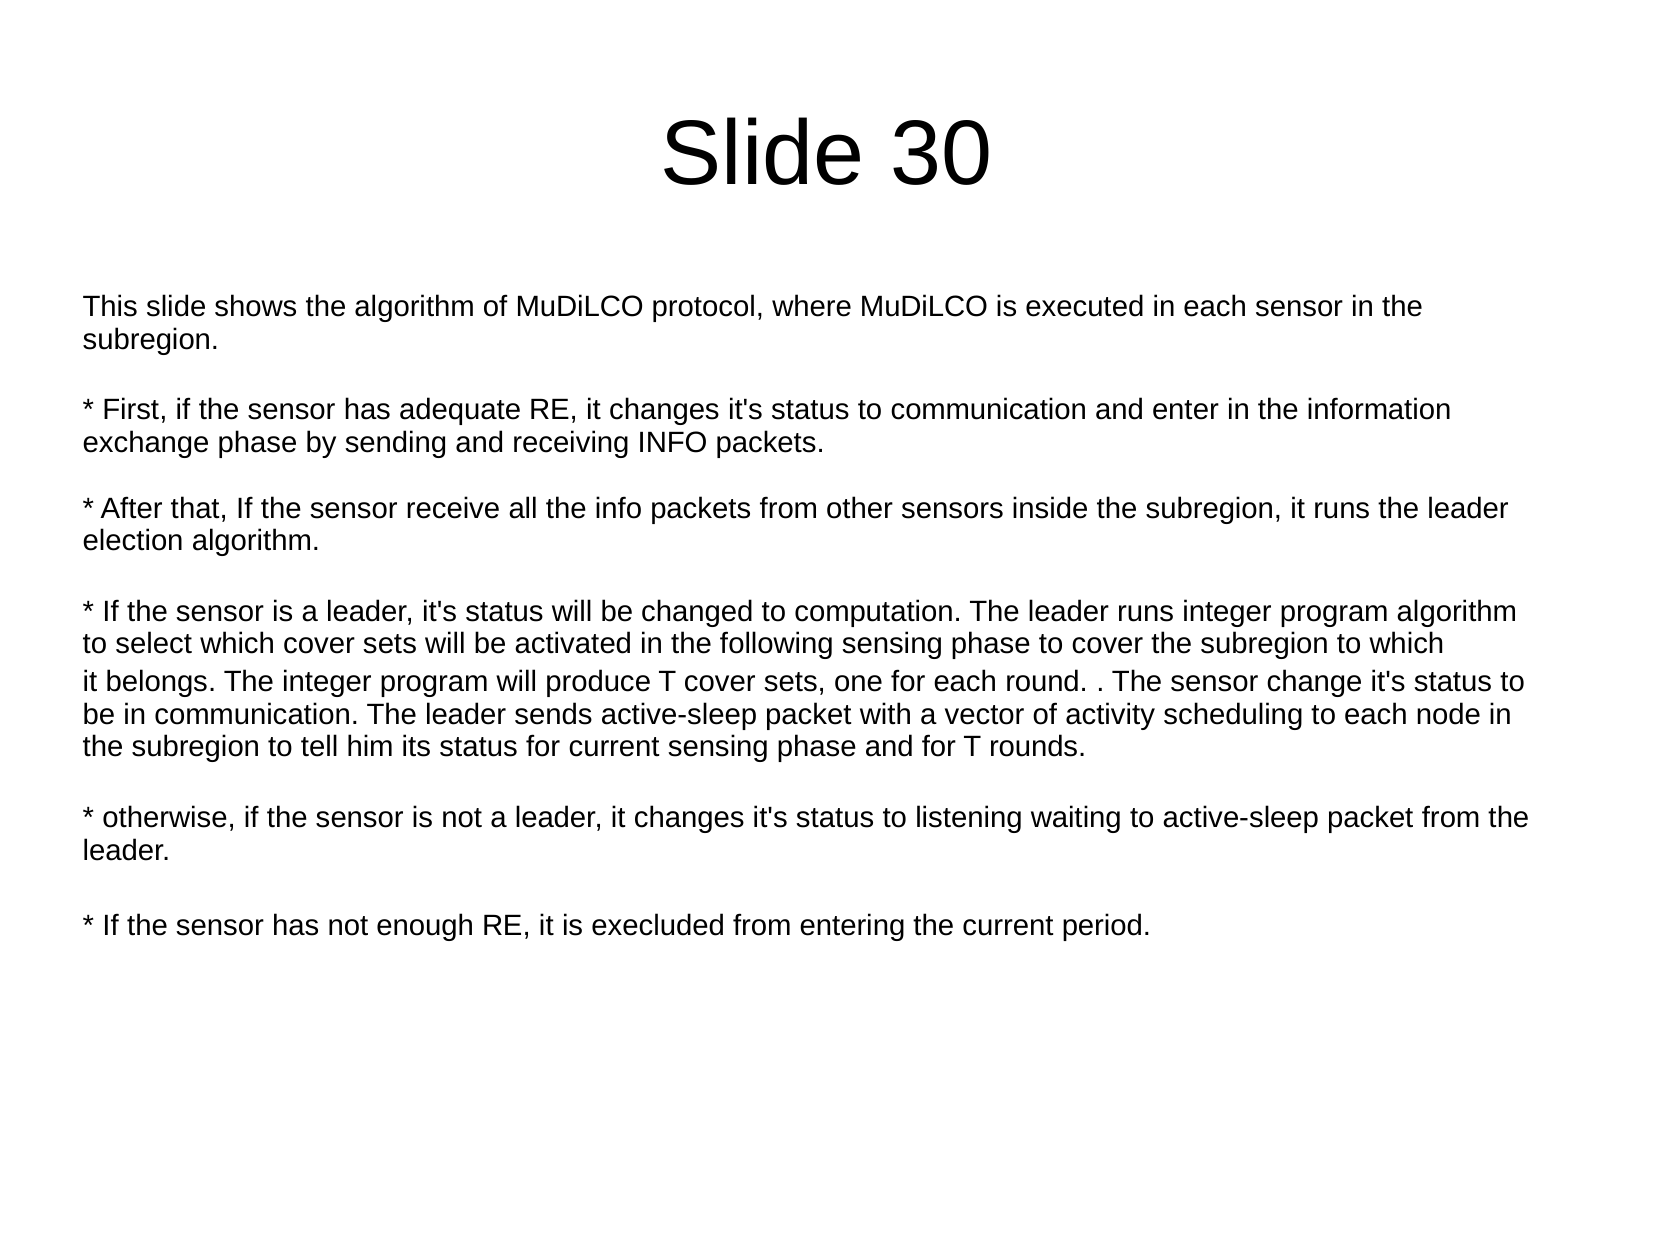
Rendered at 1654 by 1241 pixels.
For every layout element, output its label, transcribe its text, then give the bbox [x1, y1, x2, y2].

title Slide 30 [82, 49, 1571, 257]
list This slide shows the algorithm of MuDiLCO protocol, where MuDiLCO is executed in each sensor in the subregion. * First, if the sensor has adequate RE, it changes it's status to communication and enter in the information exchange phase by sending and receiving INFO packets. * After that, If the sensor receive all the info packets from other sensors inside the subregion, it runs the leader election algorithm. * If the sensor is a leader, it's status will be changed to computation. The leader runs integer program algorithm to select which cover sets will be activated in the following sensing phase to cover the subregion to which it belongs. The integer program will produce T cover sets, one for each round. . The sensor change it's status to be in communication. The leader sends active-sleep packet with a vector of activity scheduling to each node in the subregion to tell him its status for current sensing phase and for T rounds. * otherwise, if the sensor is not a leader, it changes it's status to listening waiting to active-sleep packet from the leader. * If the sensor has not enough RE, it is execluded from entering the current period. [82, 290, 1538, 1010]
